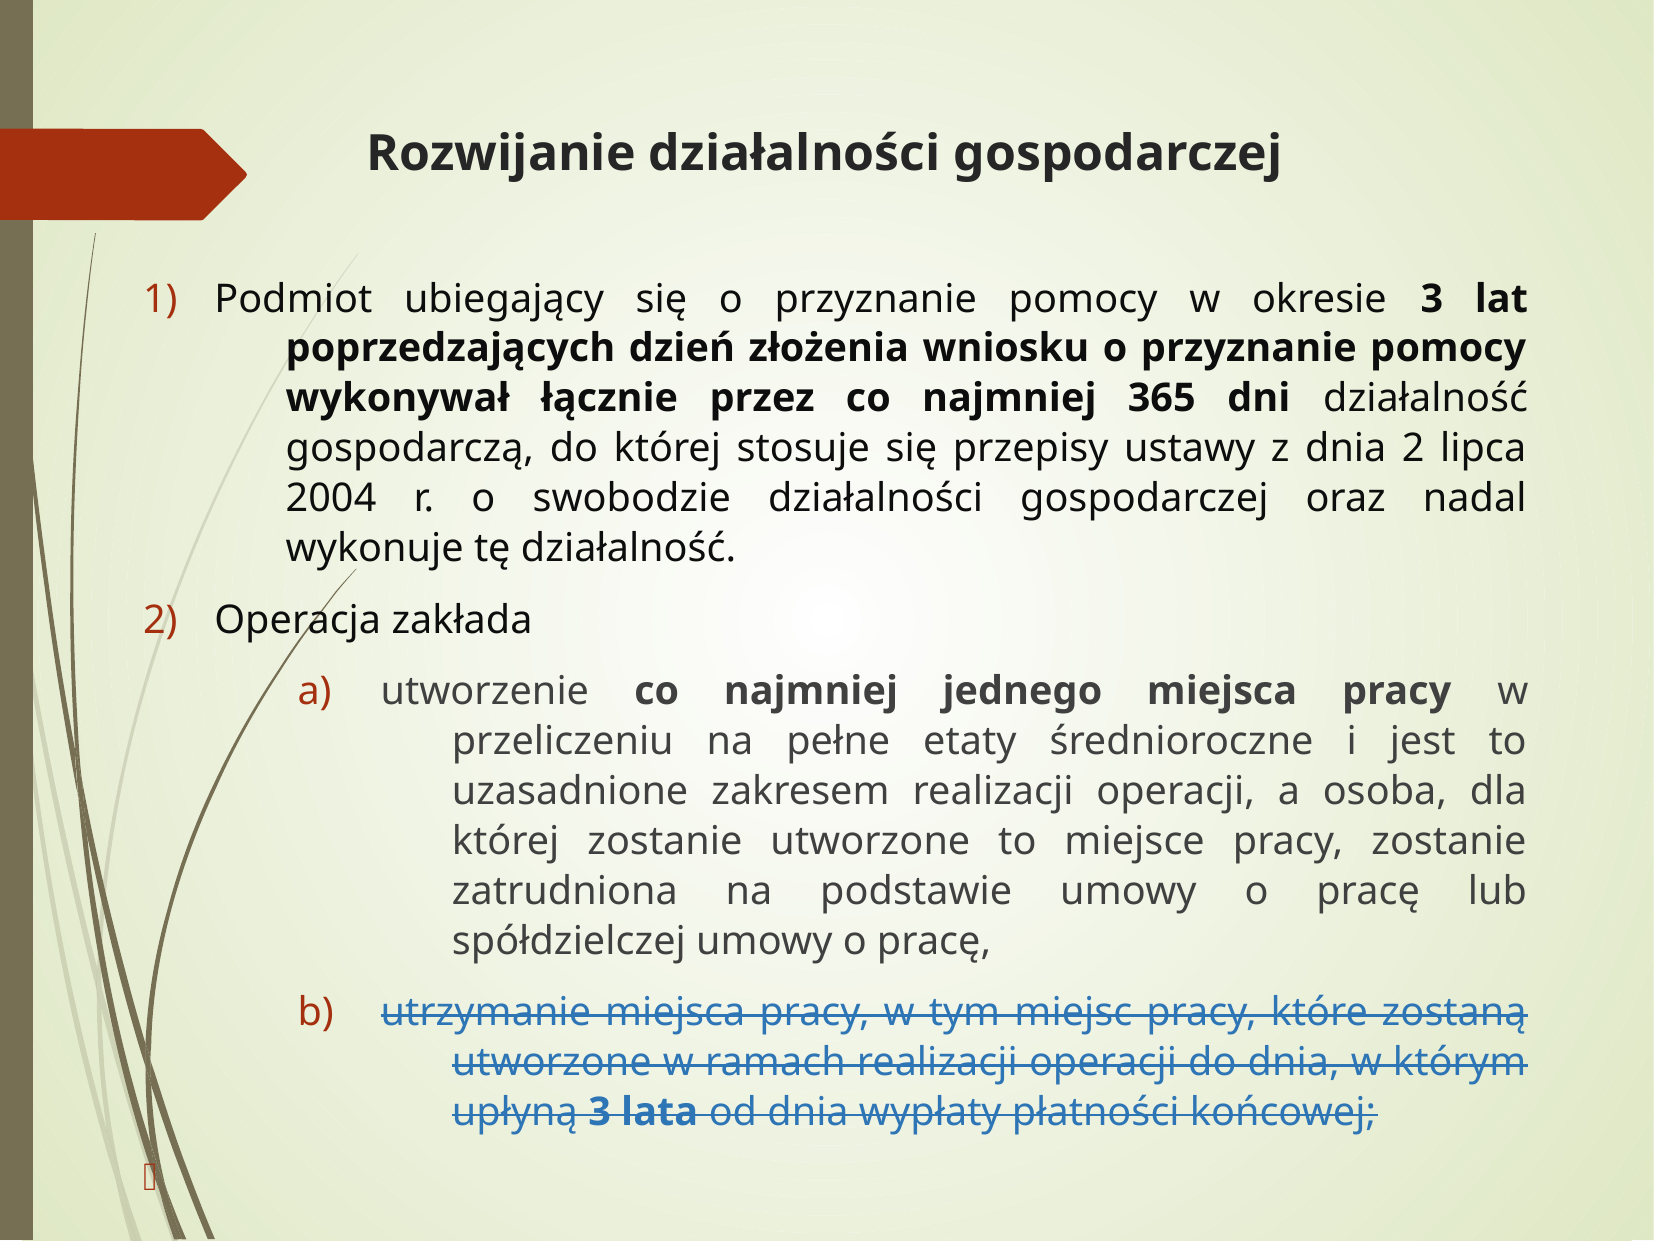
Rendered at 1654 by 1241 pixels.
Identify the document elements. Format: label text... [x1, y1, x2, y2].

title Rozwijanie działalności gospodarczej [351, 112, 1544, 262]
list Podmiot ubiegający się o przyznanie pomocy w okresie 3 lat poprzedzających dzień złożenia wniosku o przyznanie pomocy wykonywał łącznie przez co najmniej 365 dni działalność gospodarczą, do której stosuje się przepisy ustawy z dnia 2 lipca 2004 r. o swobodzie działalności gospodarczej oraz nadal wykonuje tę działalność. Operacja zakłada utworzenie co najmniej jednego miejsca pracy w przeliczeniu na pełne etaty średnioroczne i jest to uzasadnione zakresem realizacji operacji, a osoba, dla której zostanie utworzone to miejsce pracy, zostanie zatrudniona na podstawie umowy o pracę lub spółdzielczej umowy o pracę, utrzymanie miejsca pracy, w tym miejsc pracy, które zostaną utworzone w ramach realizacji operacji do dnia, w którym upłyną 3 lata od dnia wypłaty płatności końcowej; [128, 262, 1544, 1194]
